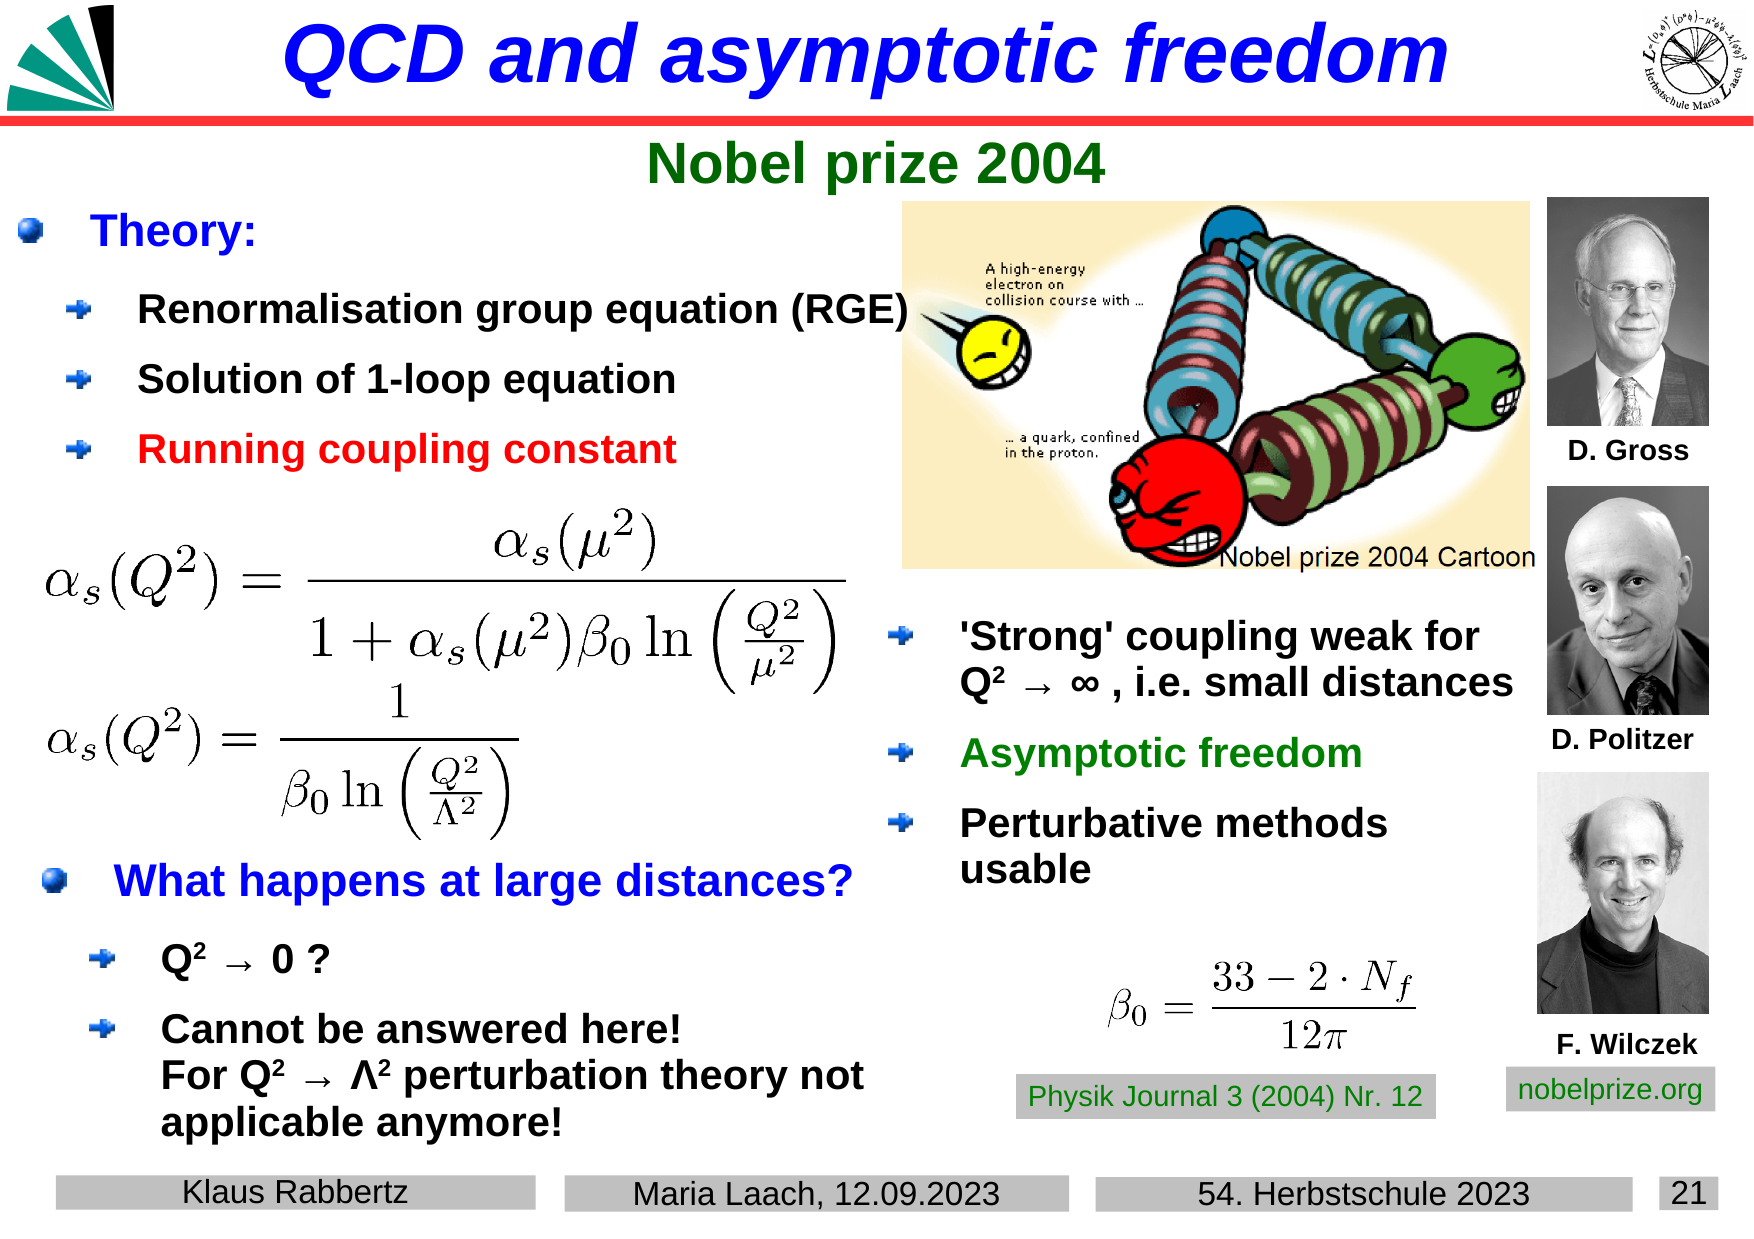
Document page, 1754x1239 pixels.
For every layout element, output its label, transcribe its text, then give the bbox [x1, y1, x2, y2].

title QCD and asymptotic freedom [120, 0, 1612, 107]
list Theory: Renormalisation group equation (RGE) Solution of 1-loop equation Running coupling constant [7, 205, 921, 507]
picture [39, 504, 850, 843]
text_box nobelprize.org [1506, 1066, 1716, 1112]
picture [1537, 772, 1709, 1015]
text_box Nobel prize 2004 [634, 124, 1119, 202]
picture [7, 5, 114, 112]
picture [1643, 10, 1747, 110]
text_box D. Gross [1555, 427, 1702, 473]
picture [1099, 956, 1421, 1051]
text_box Physik Journal 3 (2004) Nr. 12 [1016, 1074, 1436, 1119]
text_box F. Wilczek [1544, 1021, 1711, 1067]
list What happens at large distances? Q2 → 0 ? Cannot be answered here! For Q2 → Λ2 perturbation theory not applicable anymore! [30, 854, 945, 1157]
list 'Strong' coupling weak for Q2 → ∞ , i.e. small distances Asymptotic freedom Perturbative methods usable [829, 612, 1520, 939]
picture [1547, 197, 1709, 426]
text_box D. Politzer [1539, 717, 1707, 762]
picture [1547, 486, 1709, 715]
picture [902, 201, 1536, 574]
